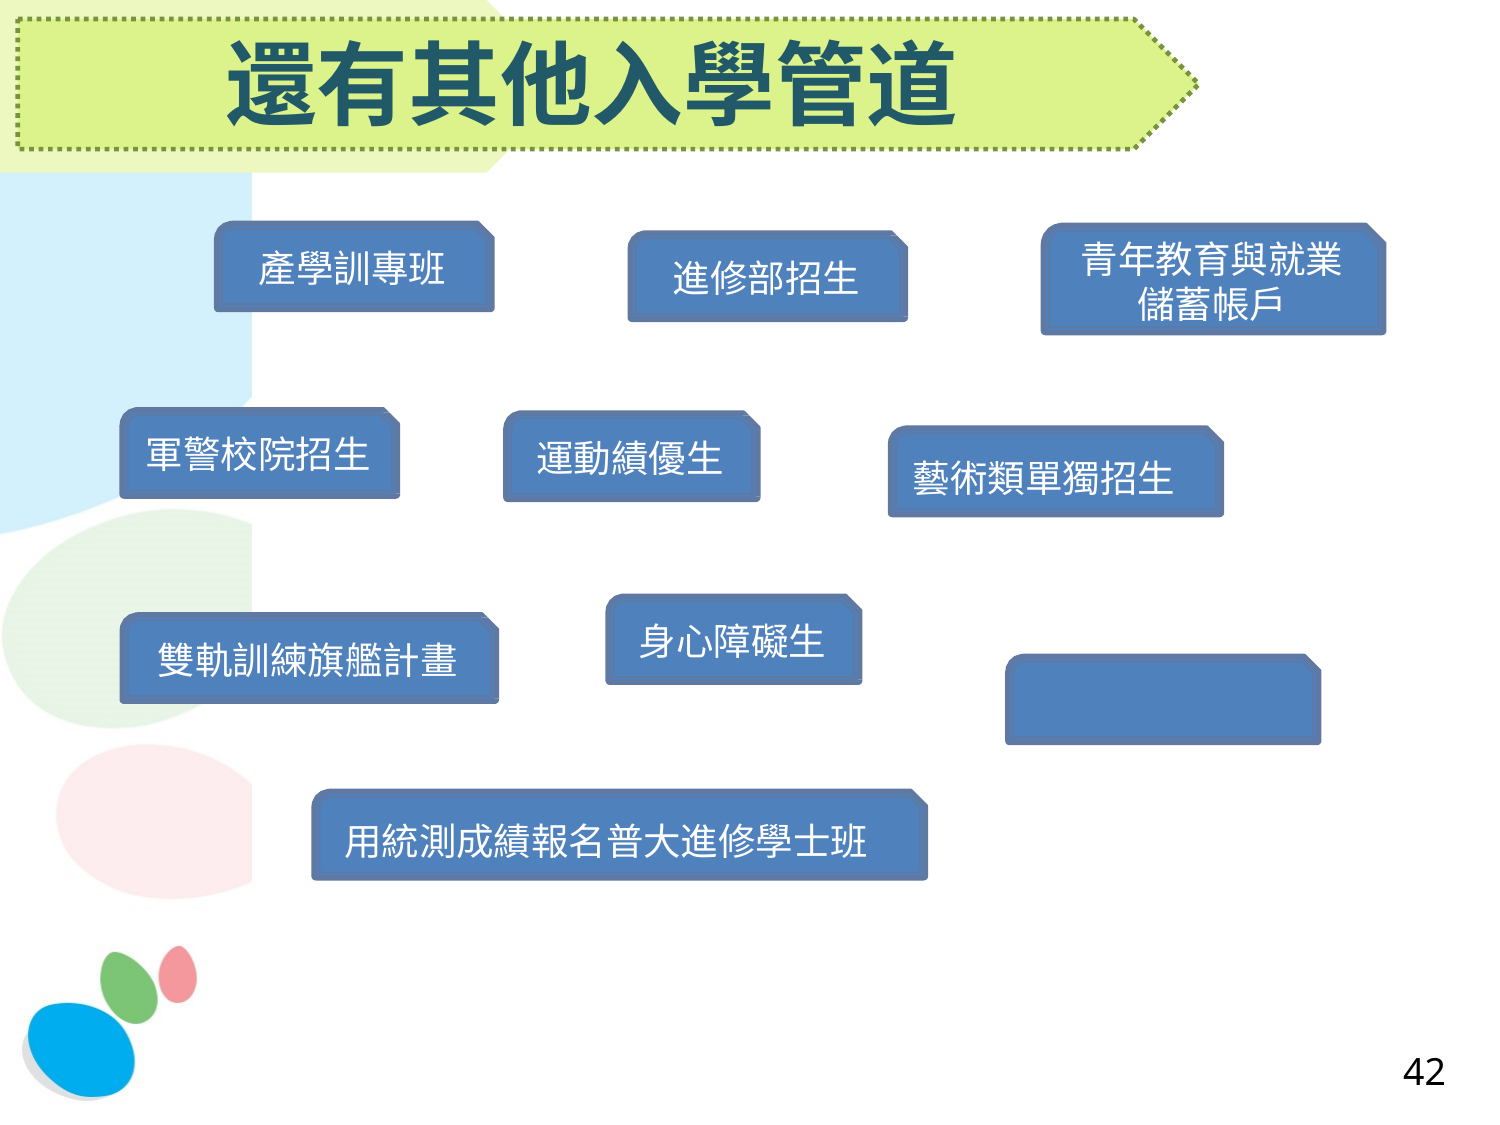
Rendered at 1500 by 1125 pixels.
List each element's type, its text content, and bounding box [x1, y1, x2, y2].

text_box 運動績優生 [534, 432, 727, 482]
title 還有其他入學管道 [222, 24, 962, 139]
text_box 產學訓專班 [256, 243, 449, 293]
text_box 42 [1396, 1055, 1451, 1102]
text_box [1005, 653, 1322, 746]
text_box [213, 220, 495, 313]
text_box [17, 19, 1194, 150]
text_box [887, 425, 1225, 518]
text_box 軍警校院招生 [143, 429, 374, 479]
text_box 身心障礙生 [636, 615, 829, 666]
text_box [605, 593, 863, 682]
text_box 藝術類單獨招生 [910, 453, 1178, 503]
text_box 進修部招生 [670, 252, 863, 302]
text_box [503, 410, 761, 503]
text_box [627, 230, 909, 323]
text_box [1040, 222, 1387, 336]
text_box 其他單獨招生 用統測成績報名普大進修學士班 [342, 682, 1277, 866]
text_box 青年教育與就業 儲蓄帳戶 [1078, 233, 1346, 328]
text_box 雙軌訓練旗艦計畫 [155, 634, 460, 684]
text_box [119, 407, 401, 499]
text_box [311, 788, 929, 881]
text_box [119, 612, 500, 704]
